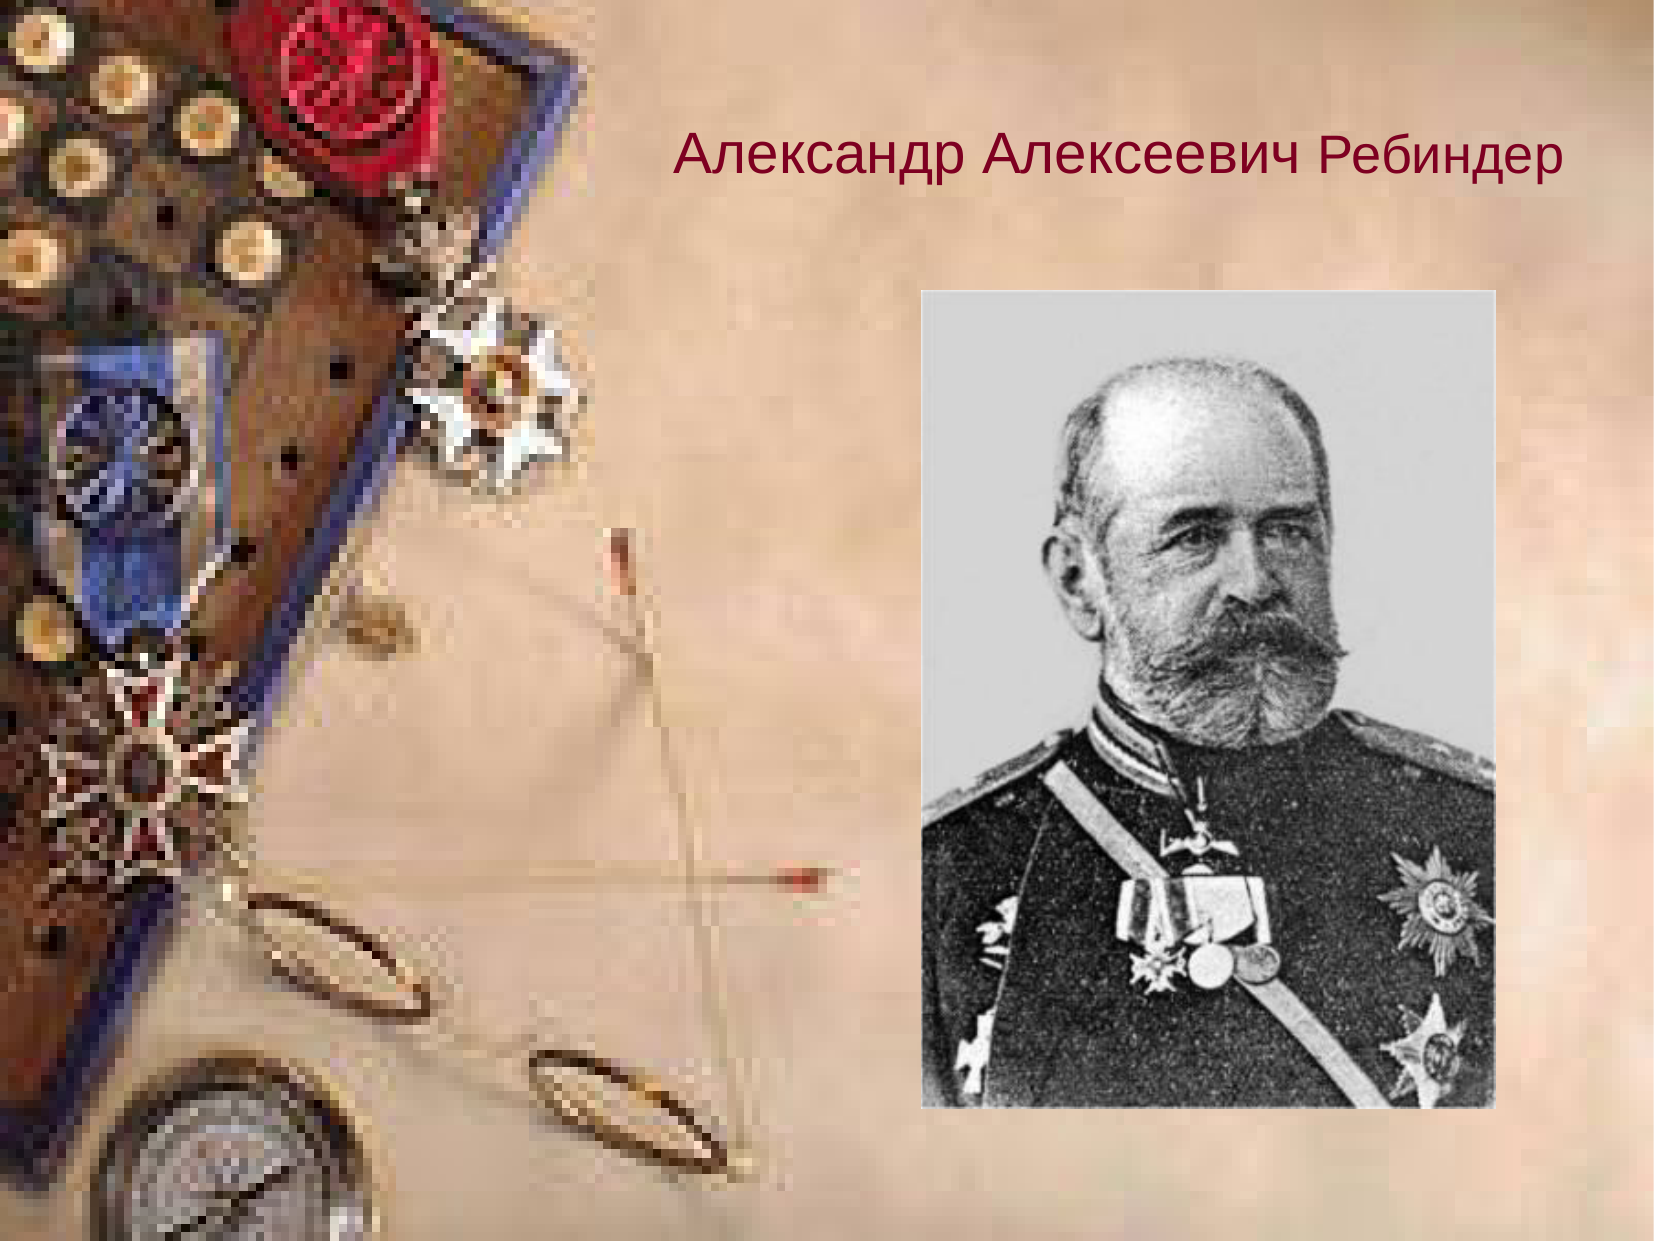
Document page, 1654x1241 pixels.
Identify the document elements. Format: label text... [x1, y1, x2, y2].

picture [0, 0, 1654, 1241]
title Александр Алексеевич Ребиндер [82, 49, 1571, 257]
